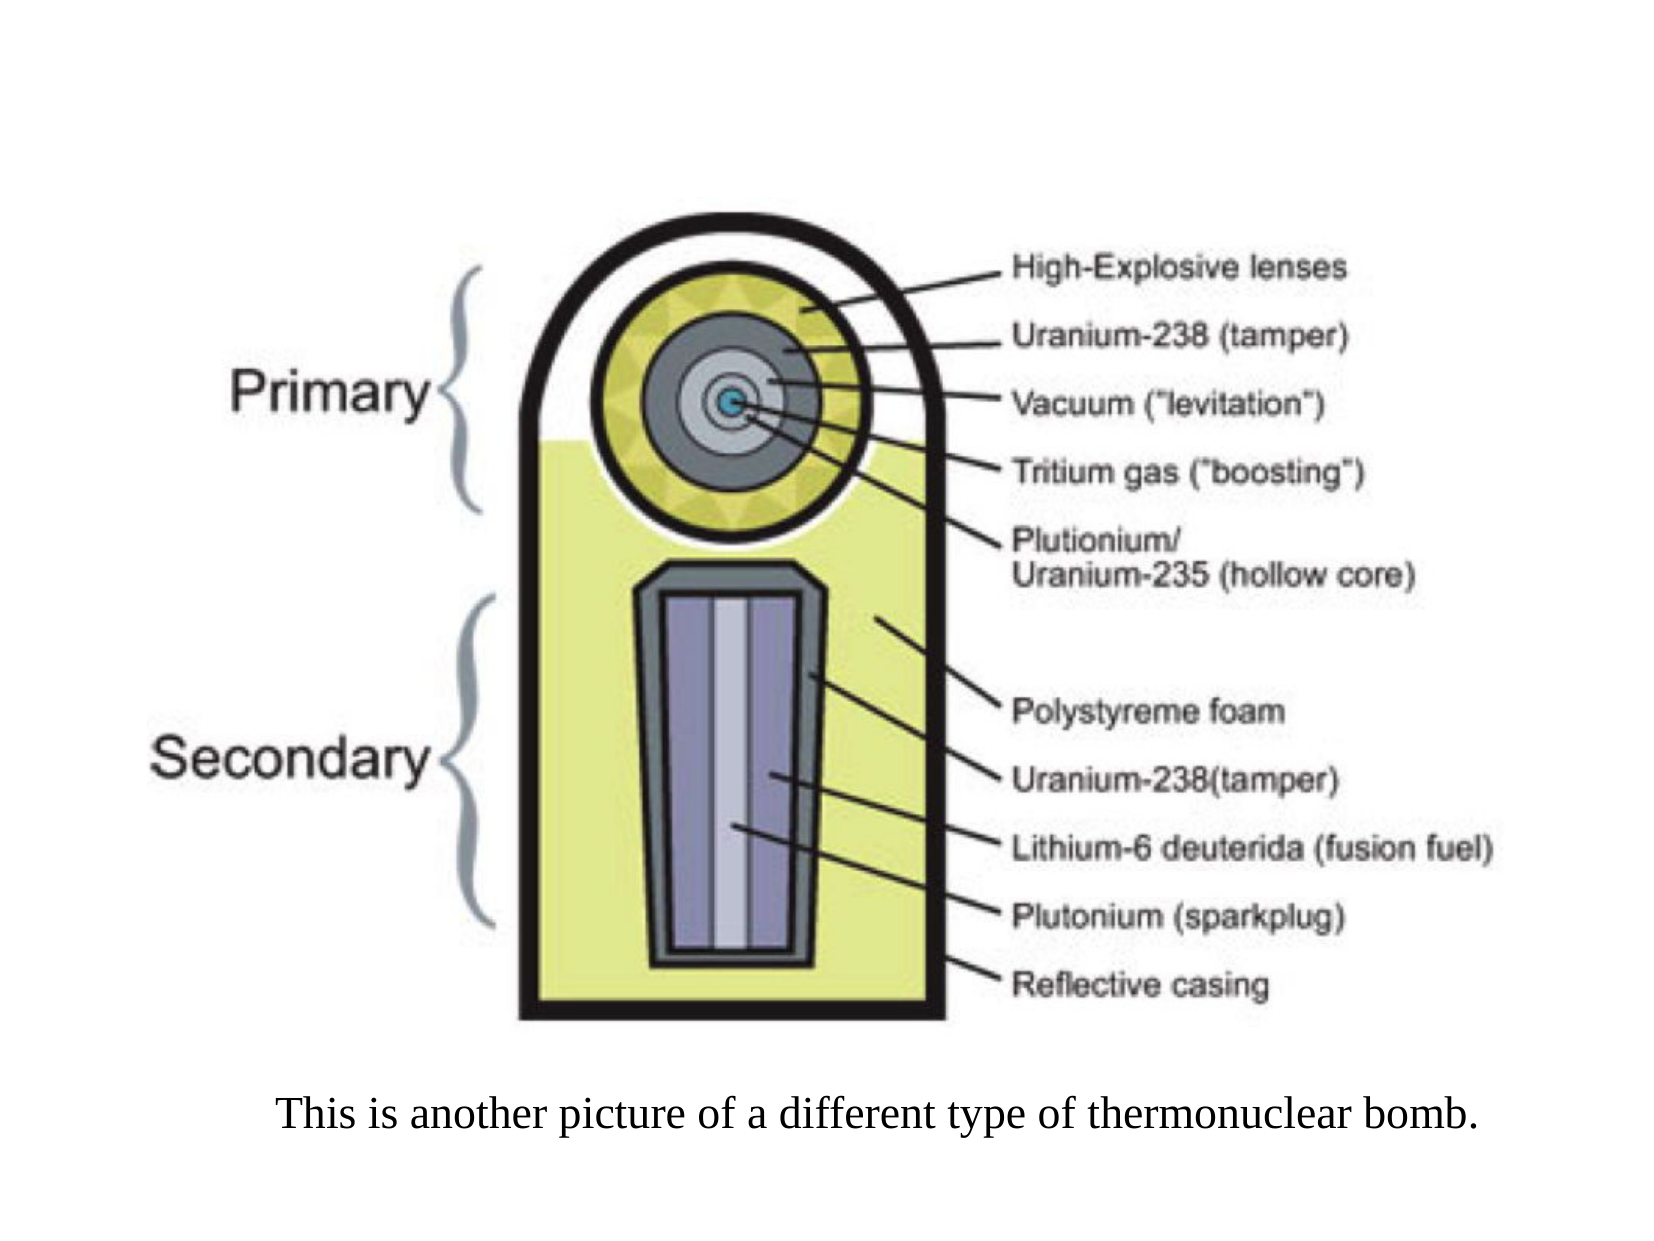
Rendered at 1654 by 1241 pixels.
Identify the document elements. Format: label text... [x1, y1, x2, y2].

picture [147, 197, 1506, 1044]
text_box This is another picture of a different type of thermonuclear bomb. [255, 1080, 1501, 1146]
